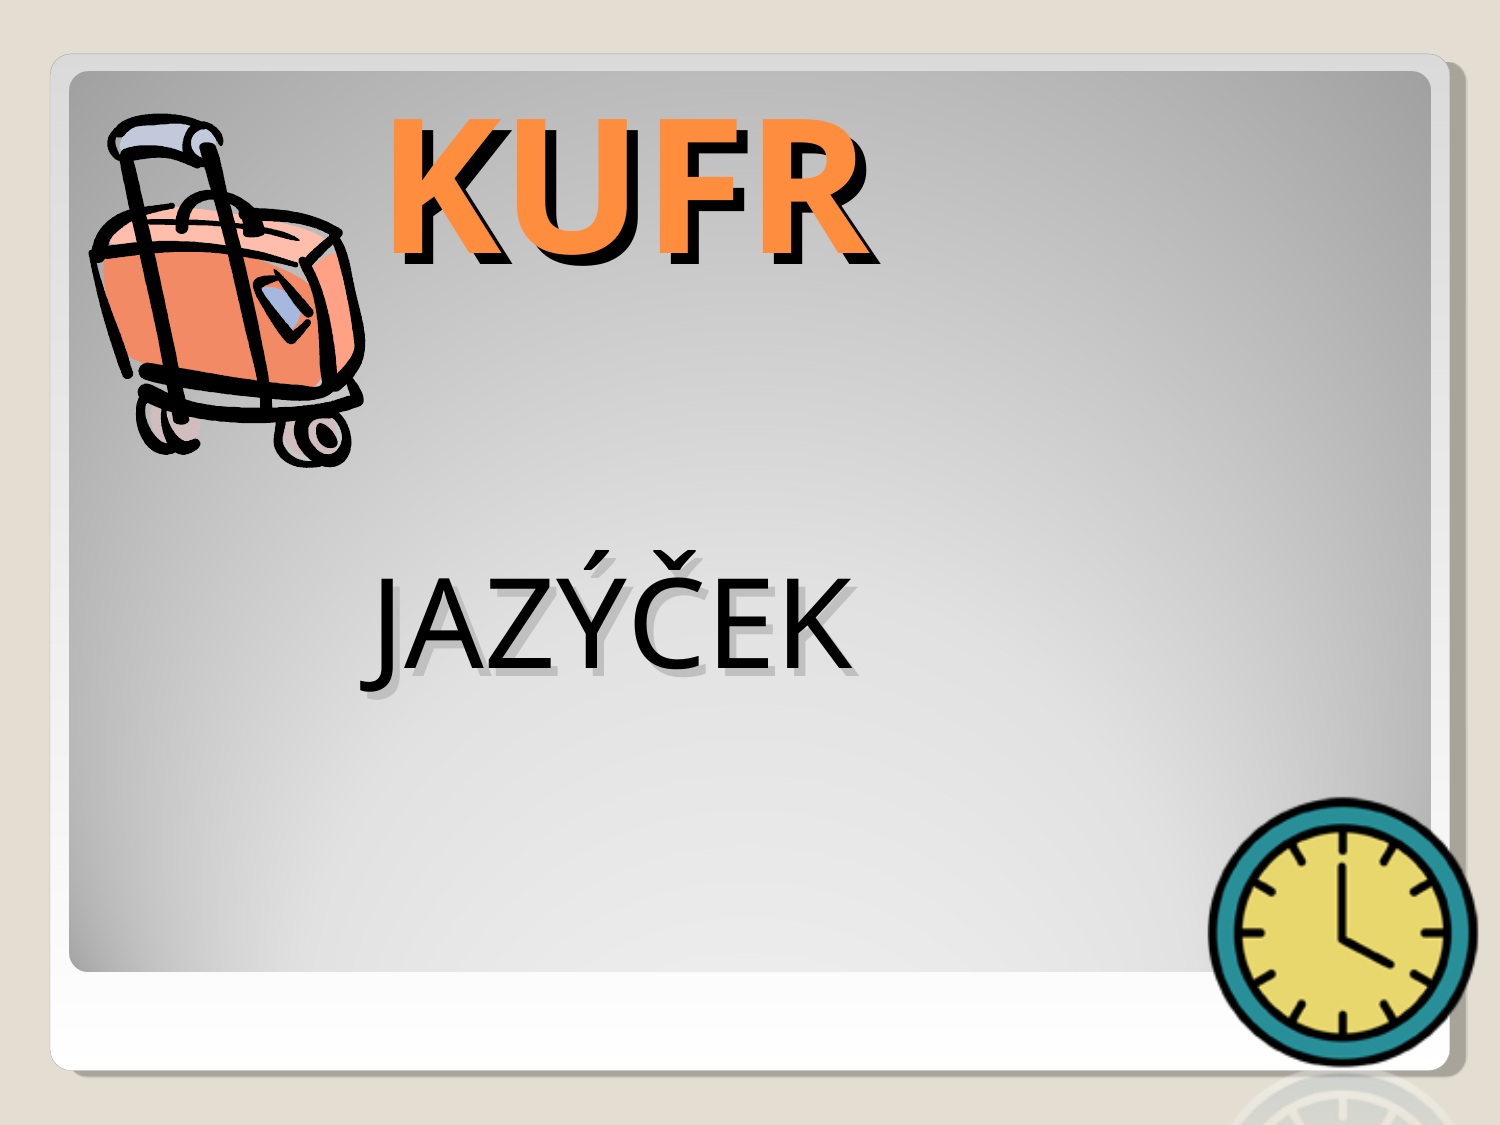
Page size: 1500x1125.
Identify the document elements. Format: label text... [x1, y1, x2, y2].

text_box KUFR [362, 54, 1379, 362]
text_box JAZÝČEK [107, 536, 1117, 780]
picture [69, 71, 1500, 1125]
